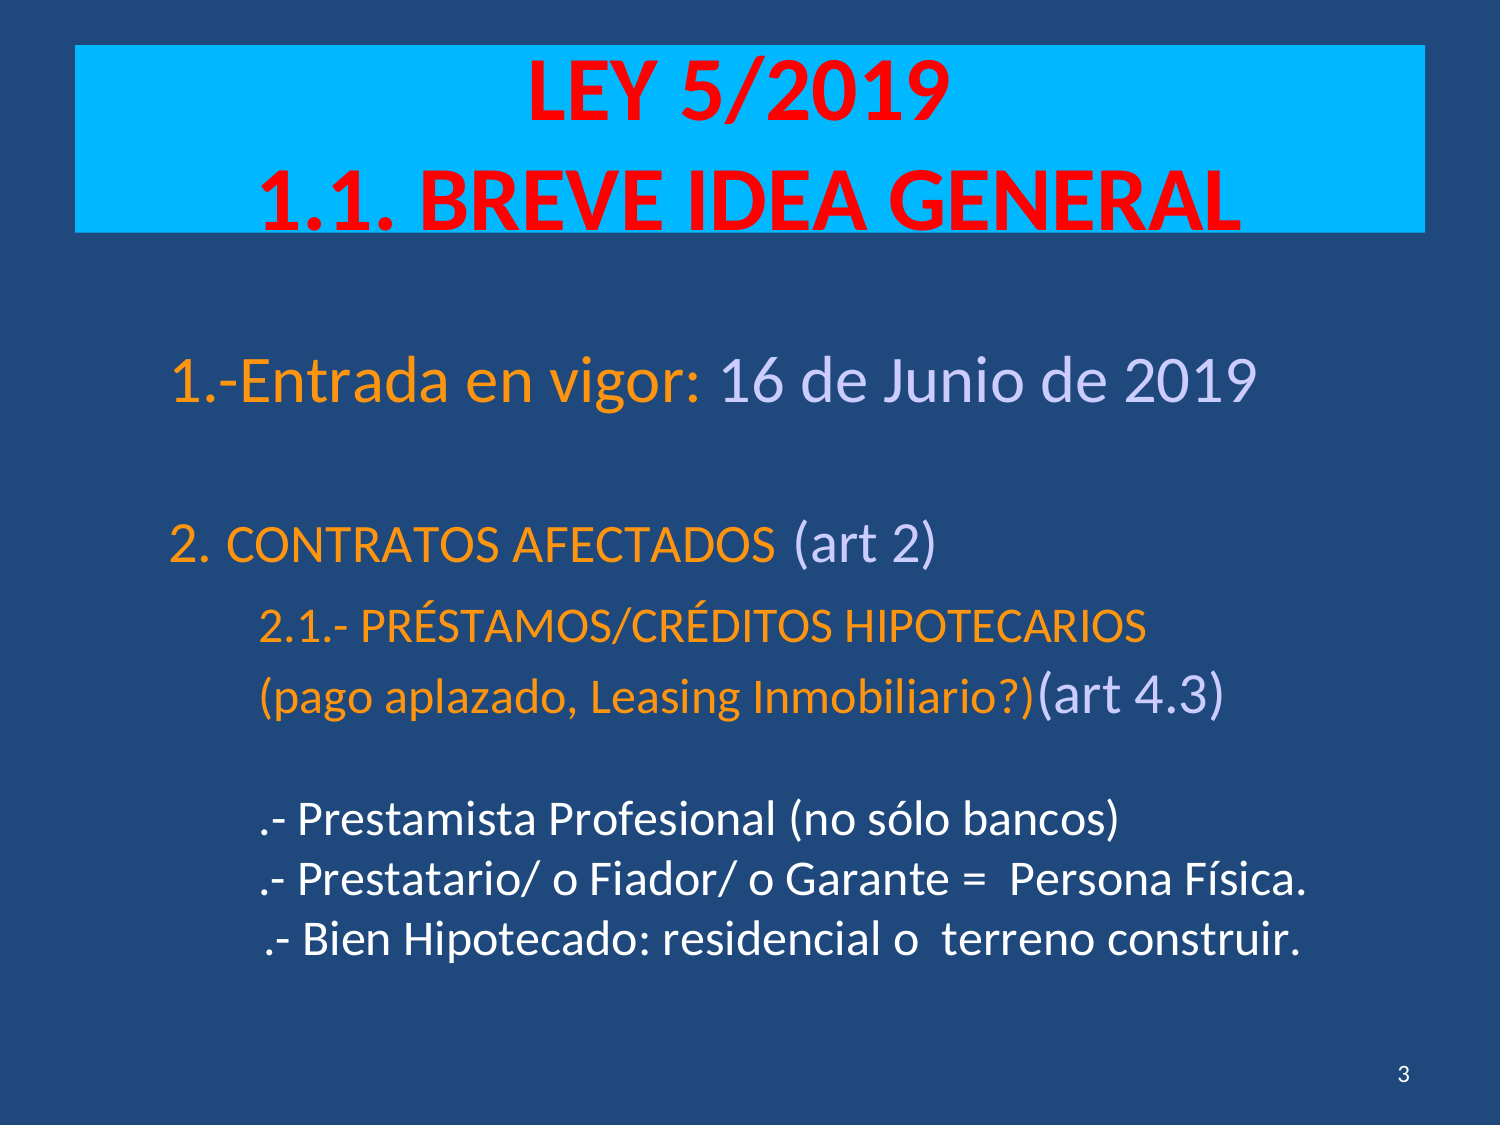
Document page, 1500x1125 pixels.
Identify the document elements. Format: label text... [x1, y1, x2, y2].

text_box 1.-Entrada en vigor: 16 de Junio de 2019 2. CONTRATOS AFECTADOS (art 2) 2.1.- PRÉSTAMOS/CRÉDITOS HIPOTECARIOS (pago aplazado, Leasing Inmobiliario?)(art 4.3) .- Prestamista Profesional (no sólo bancos) .- Prestatario/ o Fiador/ o Garante = Persona Física. .- Bien Hipotecado: residencial o terreno construir. [153, 328, 1357, 934]
text_box LEY 5/2019 1.1. BREVE IDEA GENERAL [75, 45, 1426, 233]
text_box <número> [1074, 1042, 1426, 1103]
